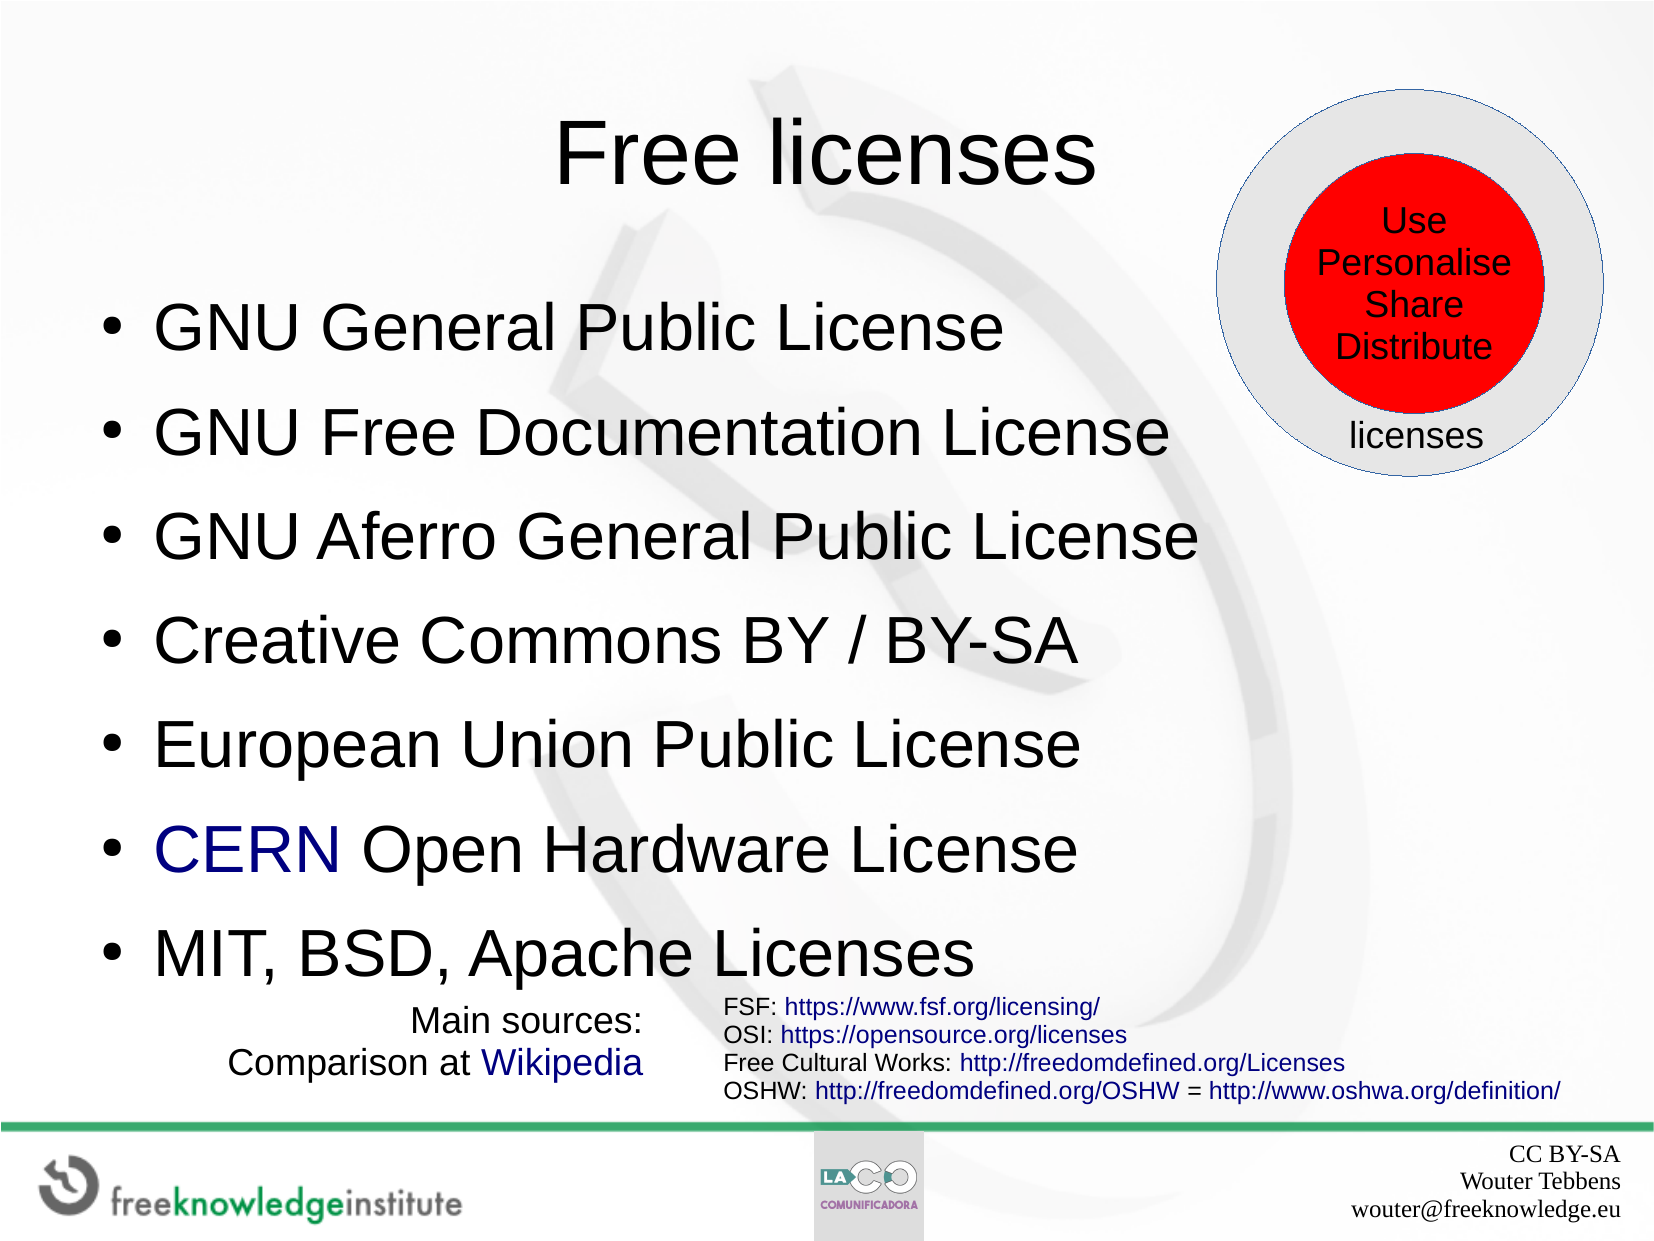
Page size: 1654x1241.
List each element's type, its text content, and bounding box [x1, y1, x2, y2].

text_box Main sources: Comparison at Wikipedia [212, 992, 694, 1091]
text_box [1216, 89, 1604, 461]
text_box FSF: https://www.fsf.org/licensing/ OSI: https://opensource.org/licenses Free Cultural Works: http://freedomdefined.org/Licenses OSHW: http://freedomdefined.org/OSHW = http://www.oshwa.org/definition/ [708, 985, 1642, 1123]
title Free licenses [82, 49, 1571, 257]
text_box Use Personalise Share Distribute [1284, 153, 1545, 407]
text_box licenses [1334, 407, 1500, 465]
list GNU General Public License GNU Free Documentation License GNU Aferro General Public License Creative Commons BY / BY-SA European Union Public License CERN Open Hardware License MIT, BSD, Apache Licenses [82, 290, 1571, 1010]
picture [1, 1, 1654, 1241]
text_box [1345, 465, 1475, 477]
